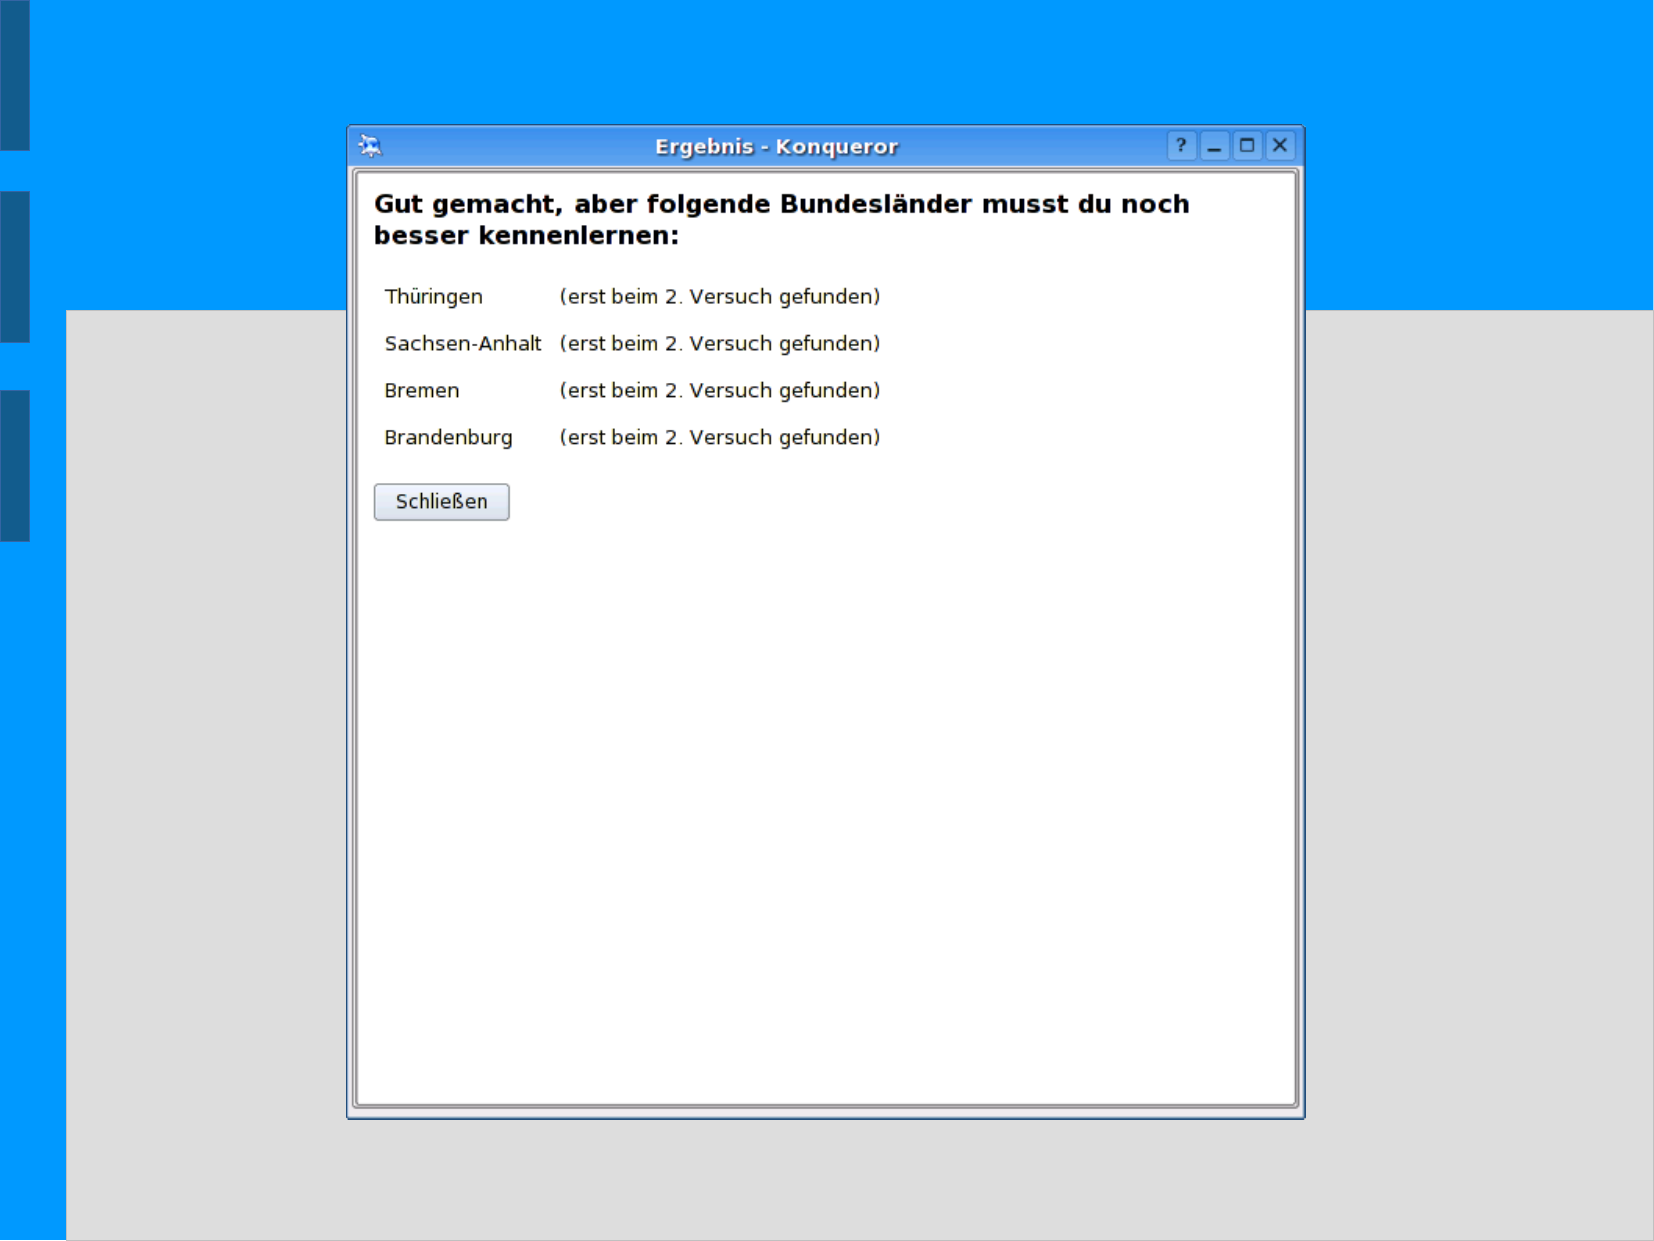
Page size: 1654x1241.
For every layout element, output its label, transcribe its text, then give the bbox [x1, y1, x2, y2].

title Erdkunde [121, 91, 1534, 299]
picture [346, 124, 1306, 1120]
